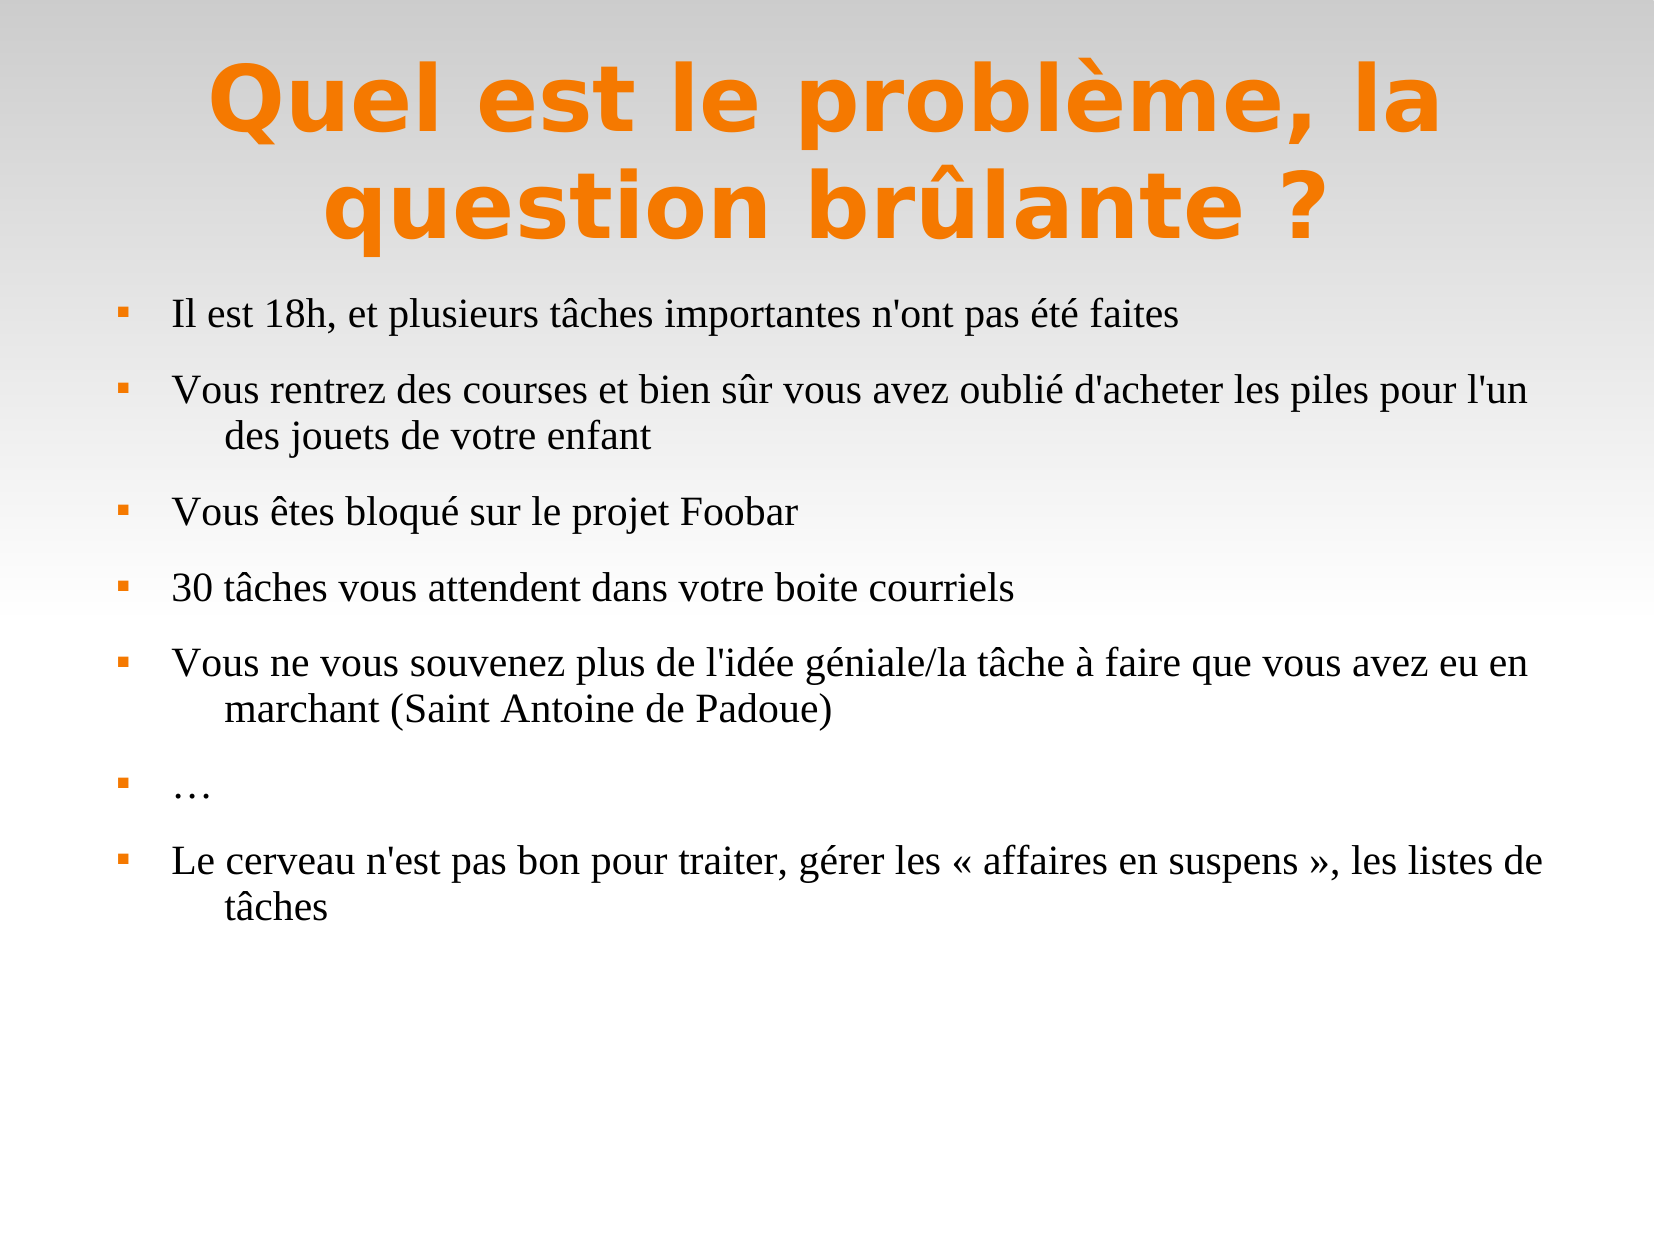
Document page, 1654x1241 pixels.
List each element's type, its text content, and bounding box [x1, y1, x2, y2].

title Quel est le problème, la question brûlante ? [82, 45, 1571, 261]
list Il est 18h, et plusieurs tâches importantes n'ont pas été faites Vous rentrez des courses et bien sûr vous avez oublié d'acheter les piles pour l'un des jouets de votre enfant Vous êtes bloqué sur le projet Foobar 30 tâches vous attendent dans votre boite courriels Vous ne vous souvenez plus de l'idée géniale/la tâche à faire que vous avez eu en marchant (Saint Antoine de Padoue) … Le cerveau n'est pas bon pour traiter, gérer les « affaires en suspens », les listes de tâches [82, 290, 1571, 1109]
